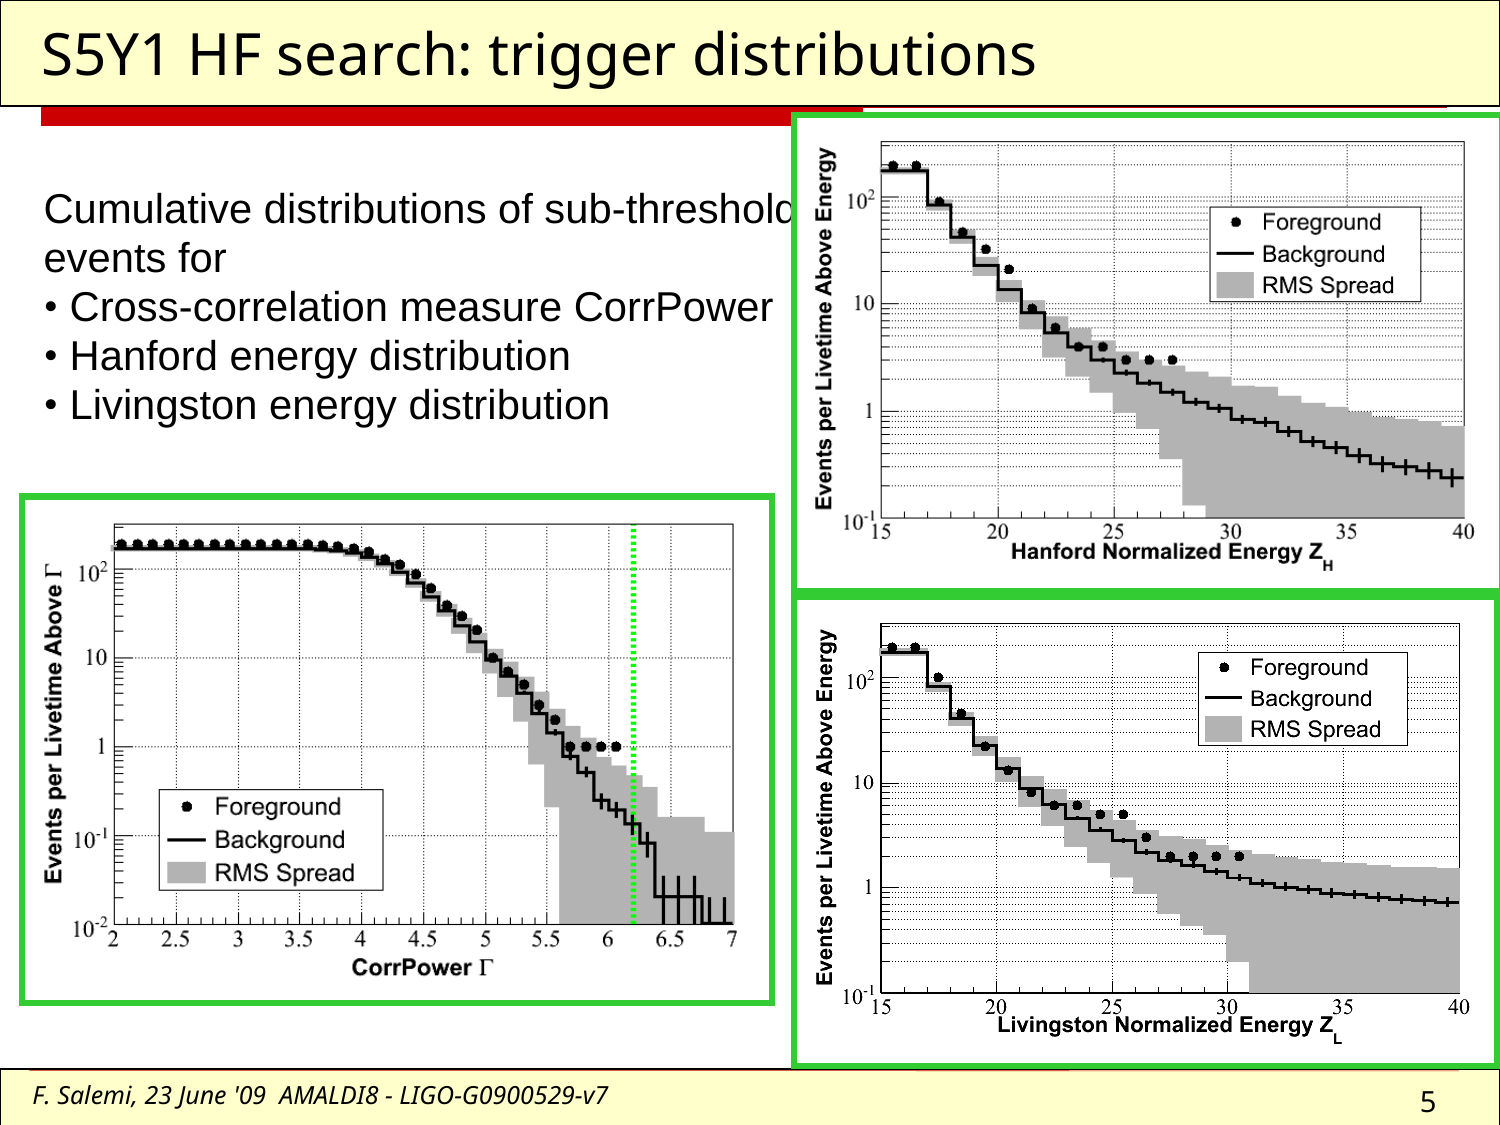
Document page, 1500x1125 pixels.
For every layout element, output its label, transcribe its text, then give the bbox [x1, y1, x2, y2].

title S5Y1 HF search: trigger distributions [41, 11, 1500, 93]
picture [25, 499, 770, 1000]
picture [797, 118, 1499, 589]
text_box Cumulative distributions of sub-threshold events for Cross-correlation measure CorrPower Hanford energy distribution Livingston energy distribution [30, 177, 756, 493]
picture [797, 600, 1494, 1063]
